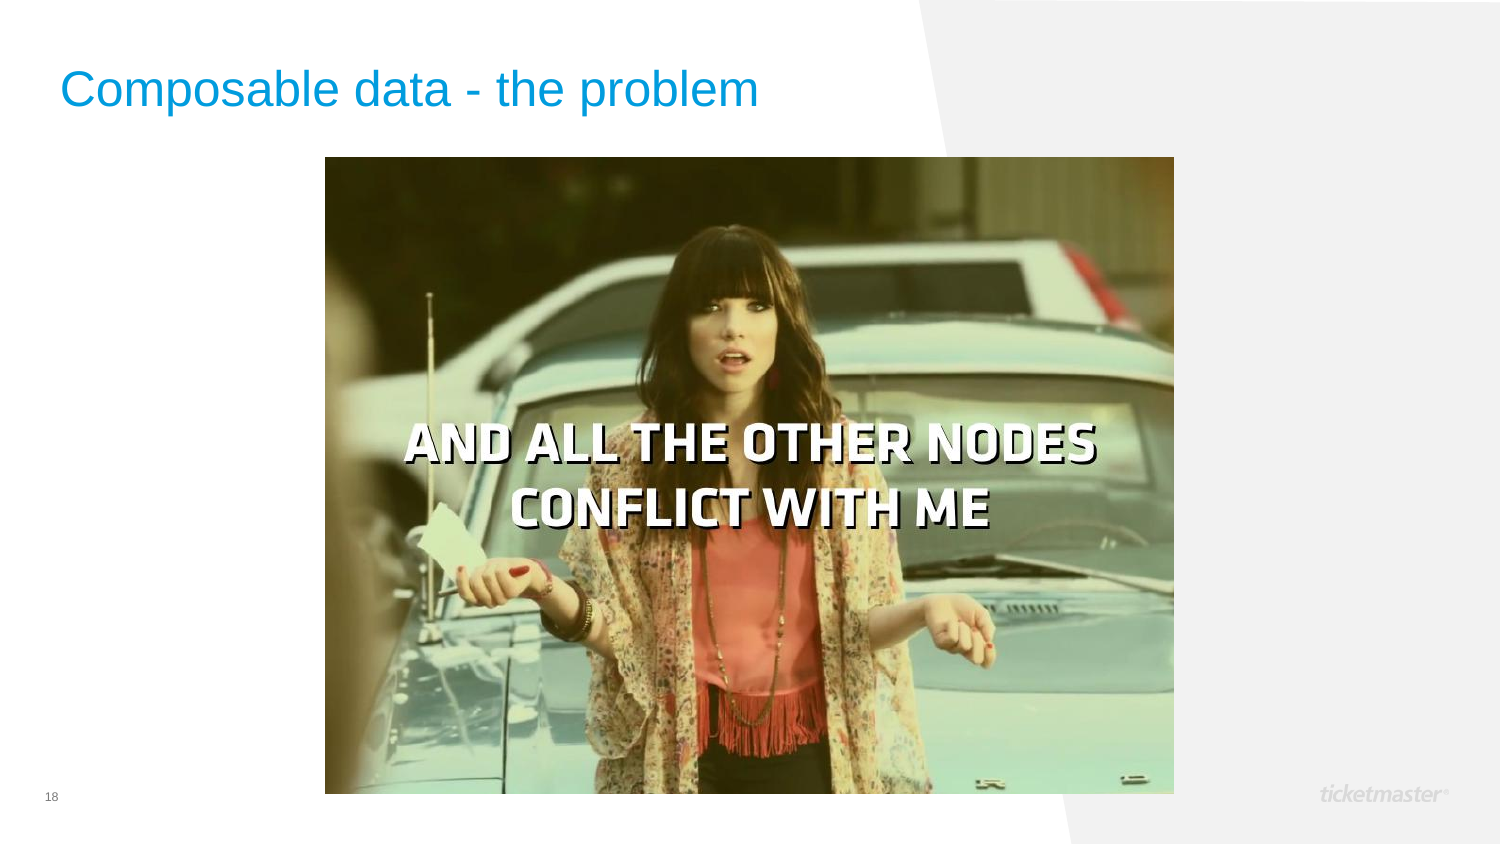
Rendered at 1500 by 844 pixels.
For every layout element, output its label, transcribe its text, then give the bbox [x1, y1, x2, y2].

picture [325, 157, 1174, 794]
slide_number <number> [44, 788, 66, 804]
picture [1320, 784, 1449, 802]
list Composable data - the problem [44, 52, 1448, 158]
